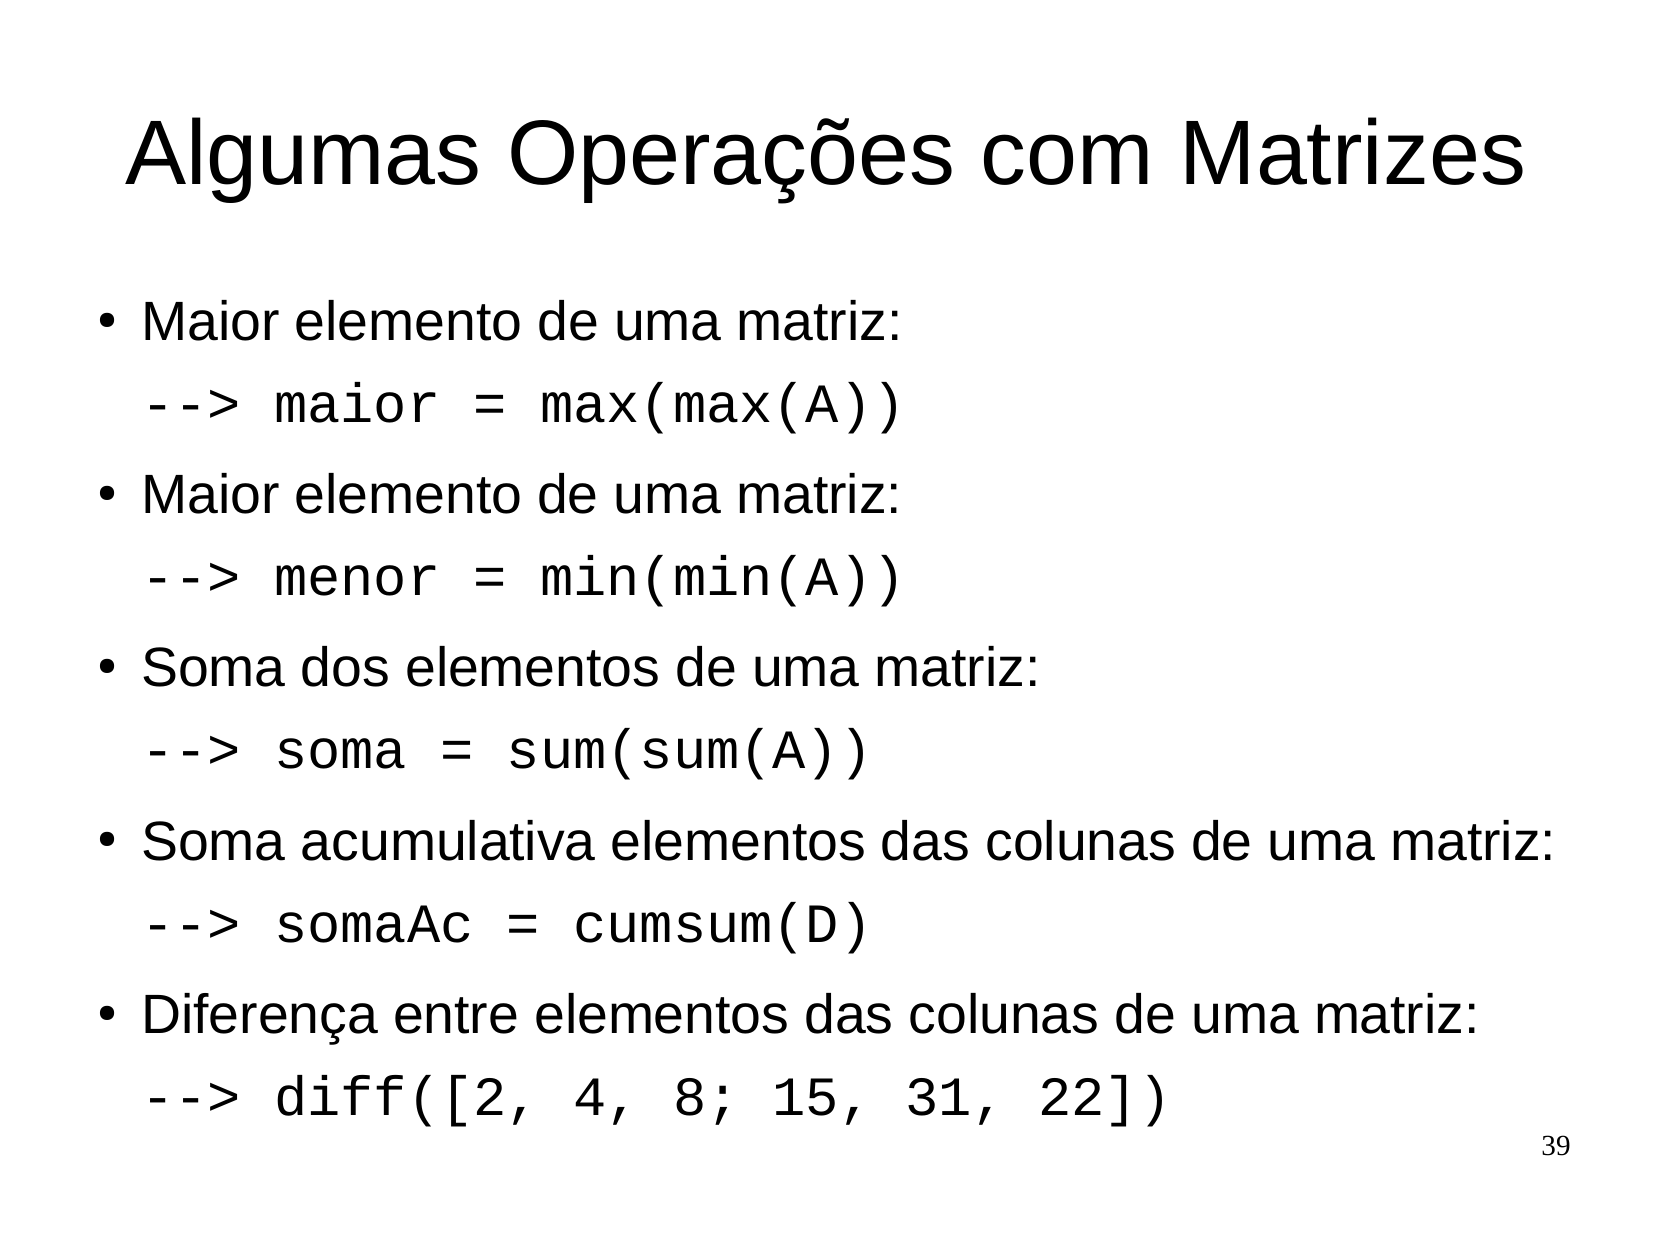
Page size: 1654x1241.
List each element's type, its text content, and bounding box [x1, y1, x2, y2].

title Algumas Operações com Matrizes [82, 49, 1571, 257]
list Maior elemento de uma matriz: --> maior = max(max(A)) Maior elemento de uma matriz: --> menor = min(min(A)) Soma dos elementos de uma matriz: --> soma = sum(sum(A)) Soma acumulativa elementos das colunas de uma matriz: --> somaAc = cumsum(D) Diferença entre elementos das colunas de uma matriz: --> diff([2, 4, 8; 15, 31, 22]) [82, 290, 1571, 1146]
